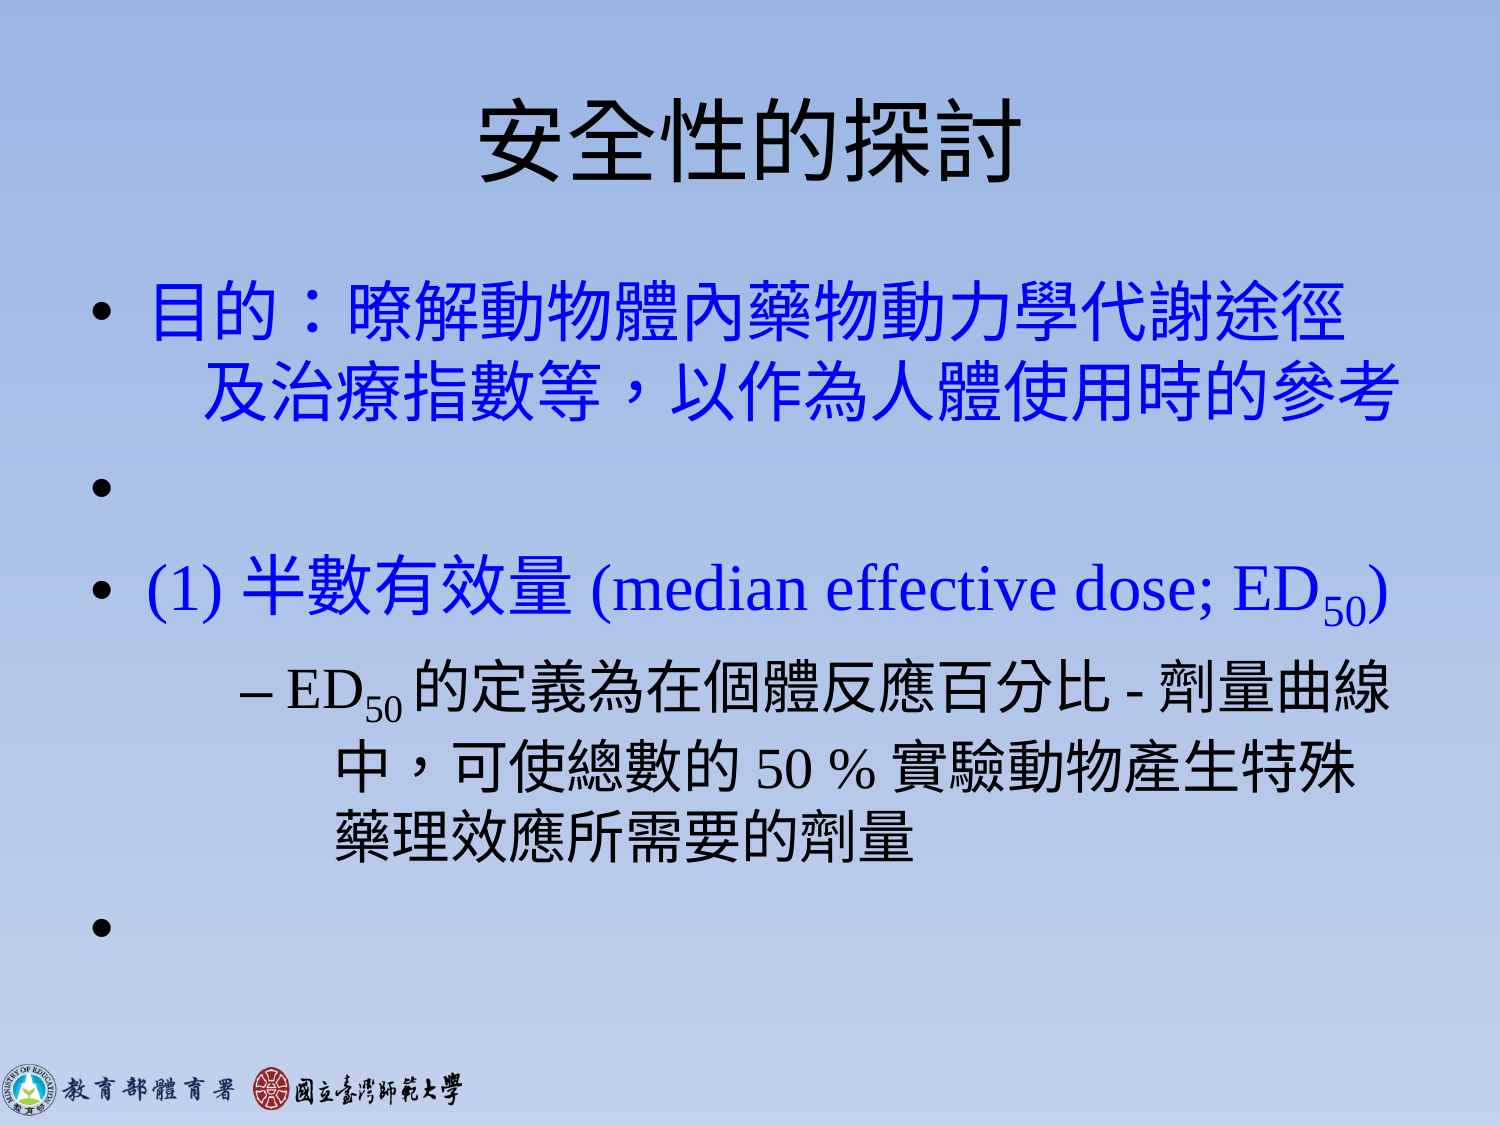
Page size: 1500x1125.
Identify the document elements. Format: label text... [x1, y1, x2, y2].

list 目的：暸解動物體內藥物動力學代謝途徑及治療指數等，以作為人體使用時的參考 (1)半數有效量(median effective dose; ED50) ED50的定義為在個體反應百分比-劑量曲線中，可使總數的50 %實驗動物產生特殊藥理效應所需要的劑量 [75, 262, 1426, 1005]
title 安全性的探討 [75, 45, 1426, 233]
